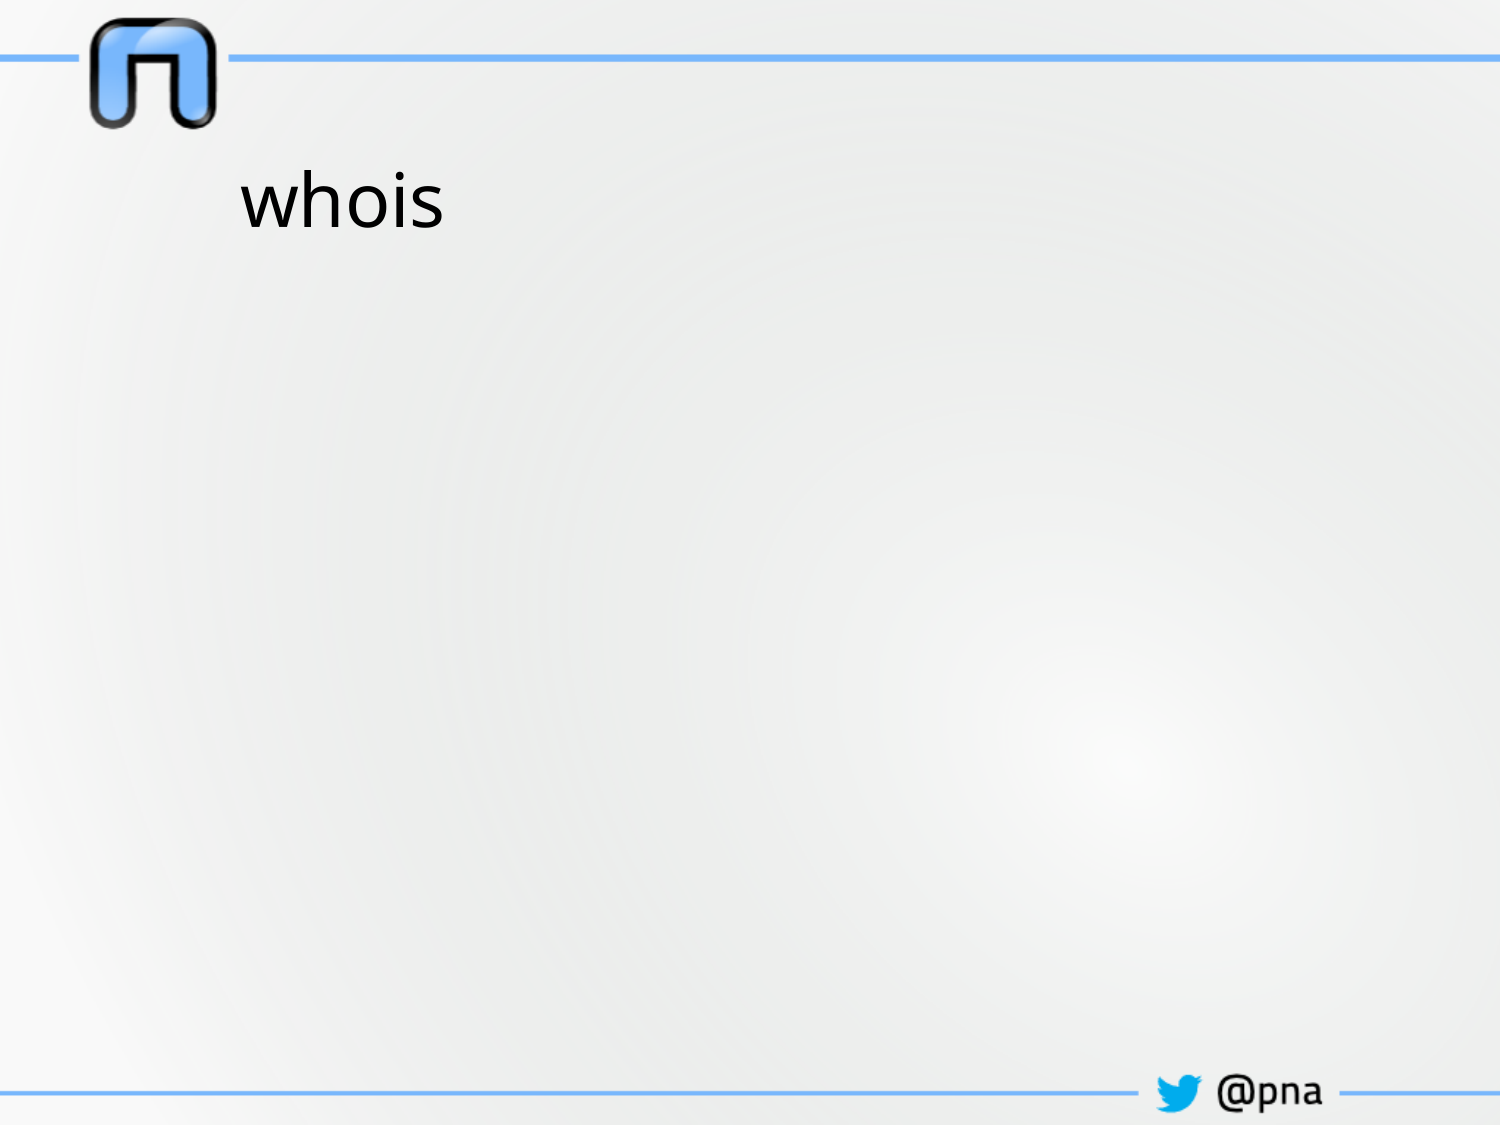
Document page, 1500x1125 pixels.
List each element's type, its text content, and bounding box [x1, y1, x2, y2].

title whois [225, 70, 1469, 258]
picture [0, 0, 1500, 1125]
